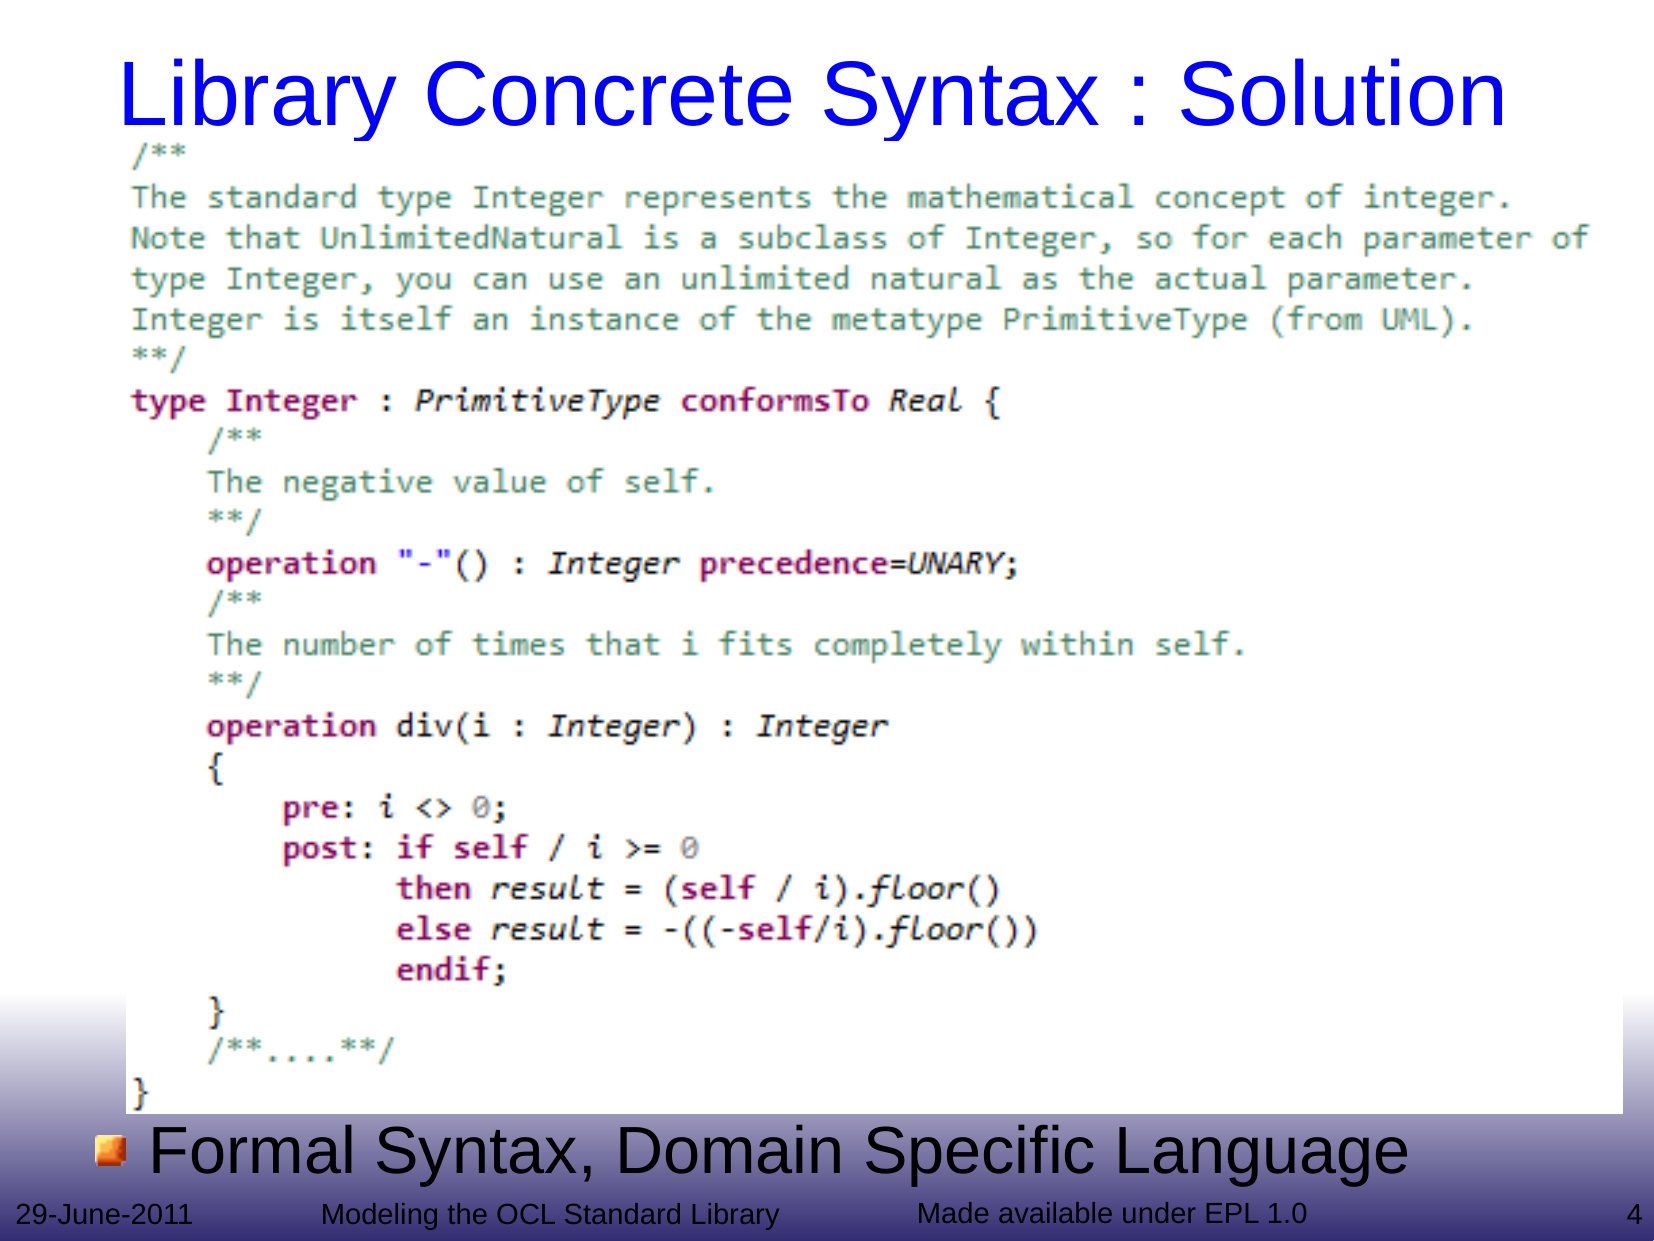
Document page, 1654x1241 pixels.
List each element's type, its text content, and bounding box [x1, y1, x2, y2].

title Library Concrete Syntax : Solution [82, 42, 1571, 146]
picture [126, 141, 1623, 1114]
list Formal Syntax, Domain Specific Language [78, 1113, 1567, 1191]
